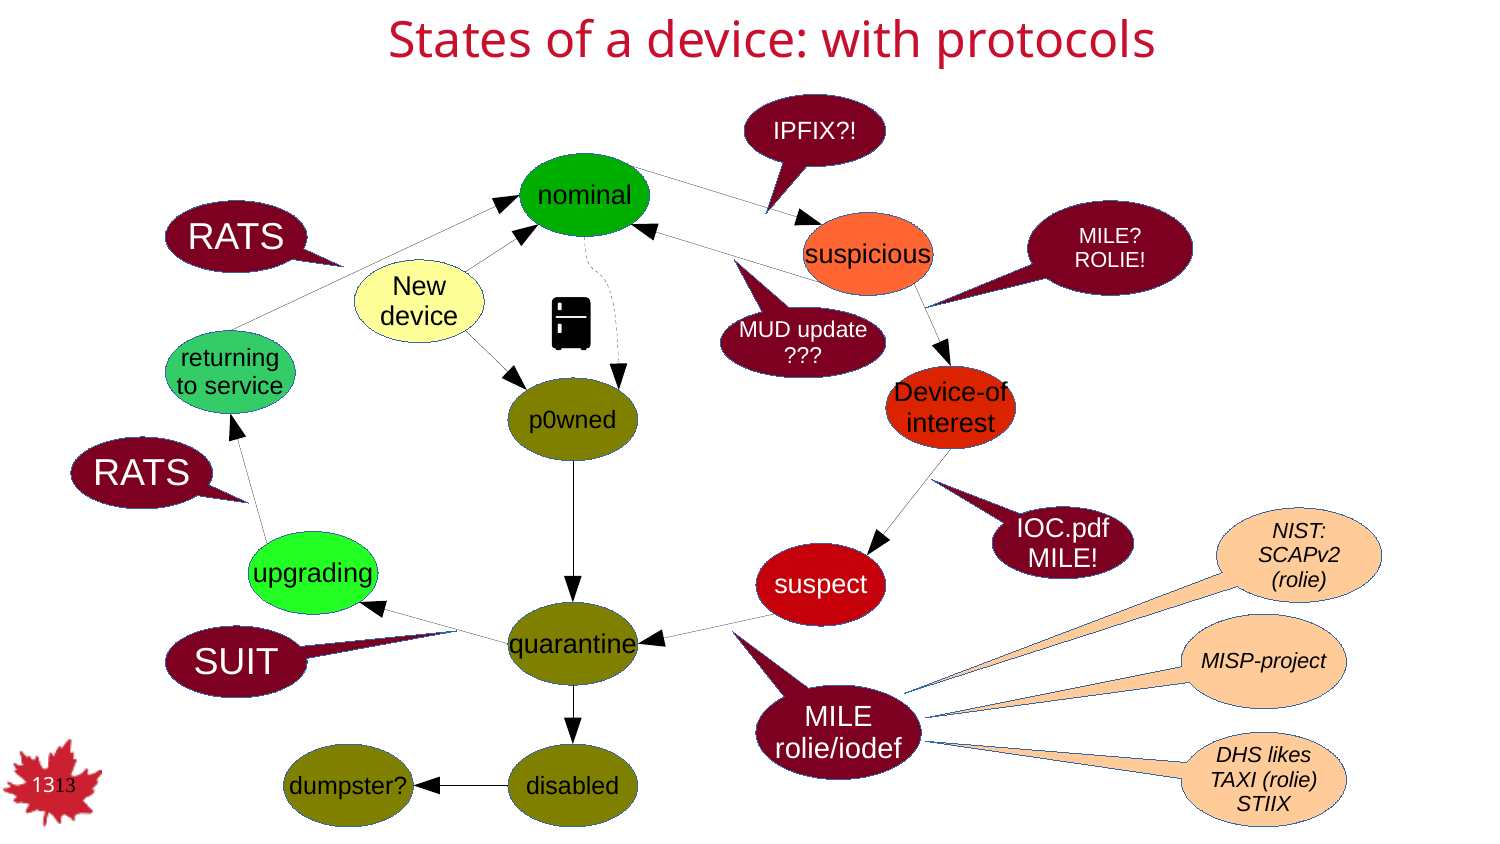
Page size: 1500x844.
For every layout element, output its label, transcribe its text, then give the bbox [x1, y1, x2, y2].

text_box IOC.pdf MILE! [931, 479, 1134, 579]
text_box nominal [519, 153, 650, 237]
text_box RATS [165, 200, 344, 273]
text_box RATS [70, 436, 249, 509]
title States of a device: with protocols [101, 0, 1444, 167]
text_box dumpster? [283, 744, 414, 827]
text_box MISP-project [925, 614, 1347, 718]
text_box upgrading [248, 531, 379, 615]
picture [3, 739, 102, 827]
text_box quarantine [507, 602, 638, 686]
text_box NIST: SCAPv2 (rolie) [904, 507, 1382, 694]
text_box MUD update ??? [720, 259, 886, 378]
text_box Device-of interest [885, 366, 1016, 449]
text_box p0wned [507, 377, 638, 461]
picture [539, 292, 603, 355]
text_box returning to service [165, 330, 296, 414]
text_box New device [354, 259, 485, 343]
text_box suspect [755, 543, 886, 627]
text_box disabled [507, 744, 638, 827]
text_box IPFIX?! [744, 94, 886, 214]
text_box MILE rolie/iodef [732, 631, 922, 780]
text_box MILE? ROLIE! [925, 200, 1193, 308]
text_box SUIT [165, 625, 457, 698]
slide_number <number><number> [8, 762, 99, 808]
text_box DHS likes TAXI (rolie) STIIX [925, 732, 1347, 827]
text_box suspicious [803, 212, 934, 296]
